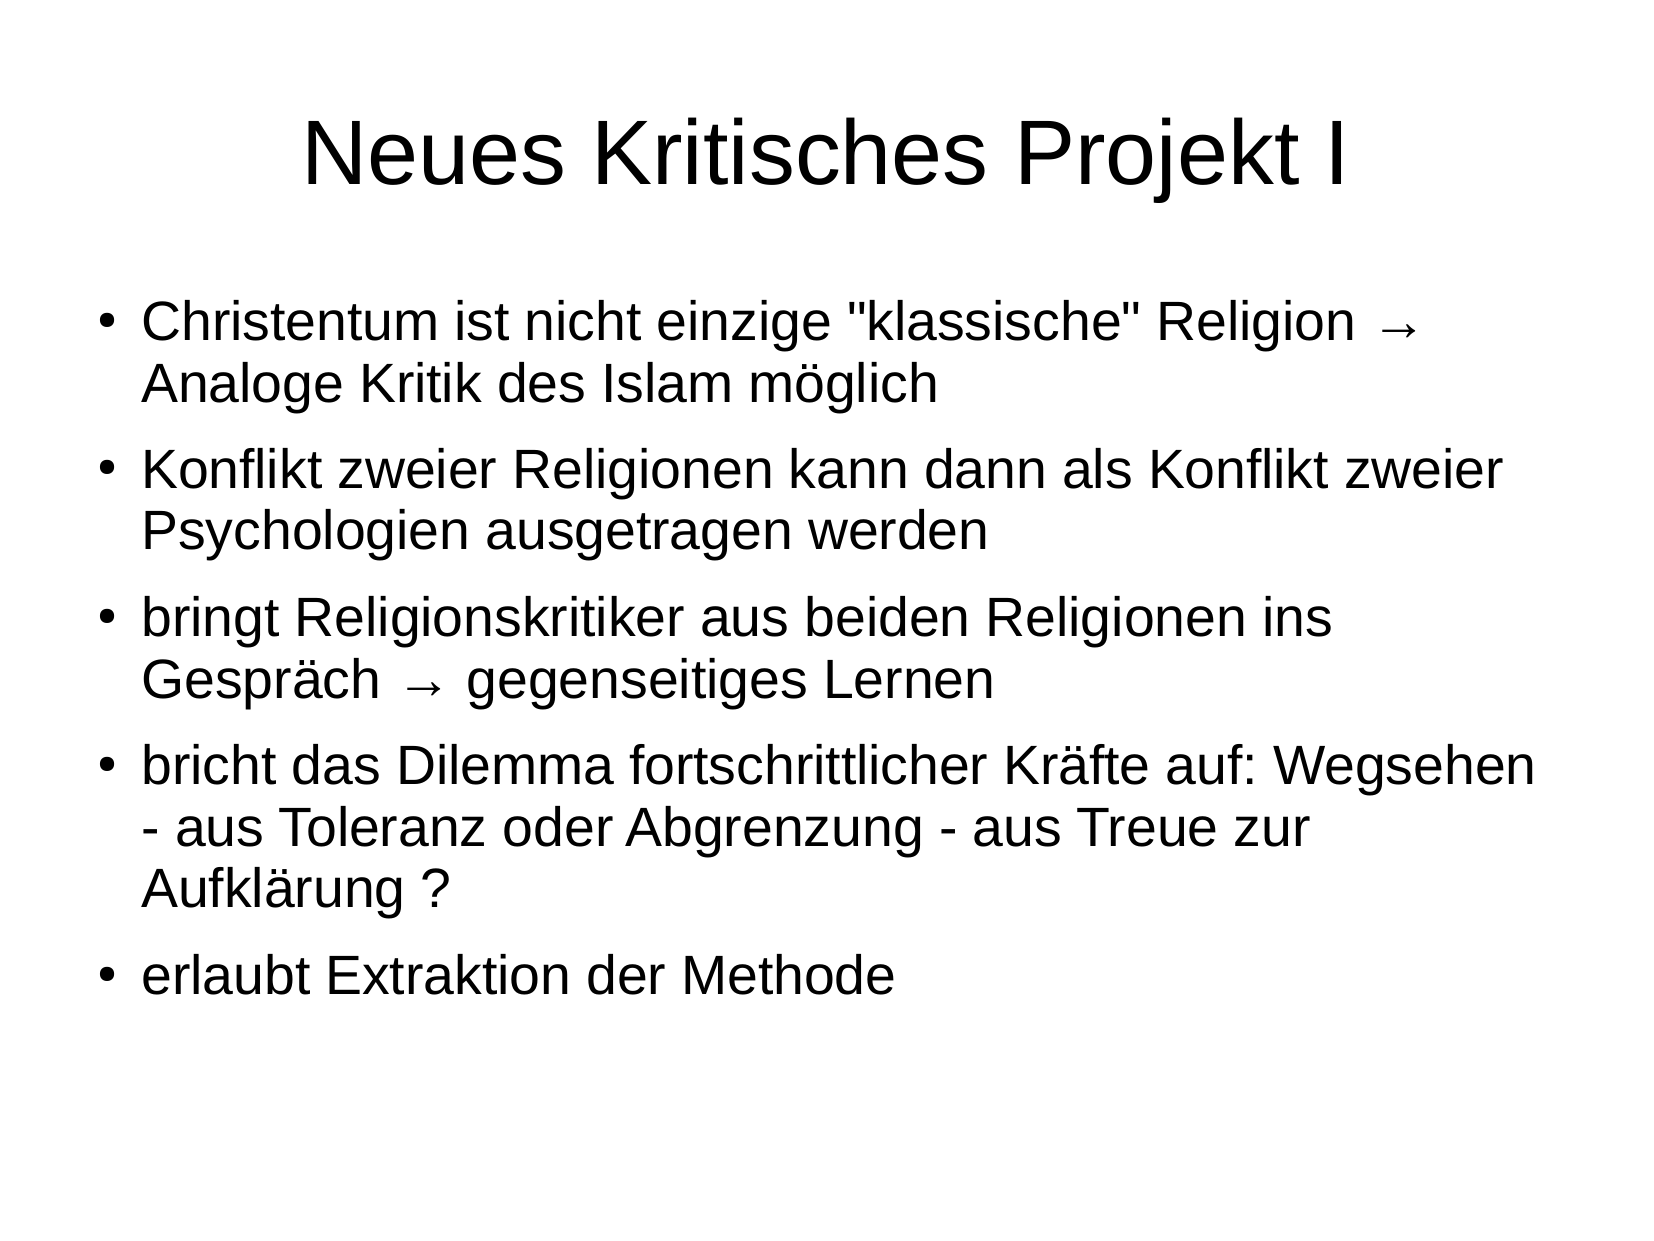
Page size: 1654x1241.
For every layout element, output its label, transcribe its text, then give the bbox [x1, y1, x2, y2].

title Neues Kritisches Projekt I [82, 49, 1571, 257]
list Christentum ist nicht einzige "klassische" Religion → Analoge Kritik des Islam möglich Konflikt zweier Religionen kann dann als Konflikt zweier Psychologien ausgetragen werden bringt Religionskritiker aus beiden Religionen ins Gespräch → gegenseitiges Lernen bricht das Dilemma fortschrittlicher Kräfte auf: Wegsehen - aus Toleranz oder Abgrenzung - aus Treue zur Aufklärung ? erlaubt Extraktion der Methode [82, 290, 1538, 1010]
